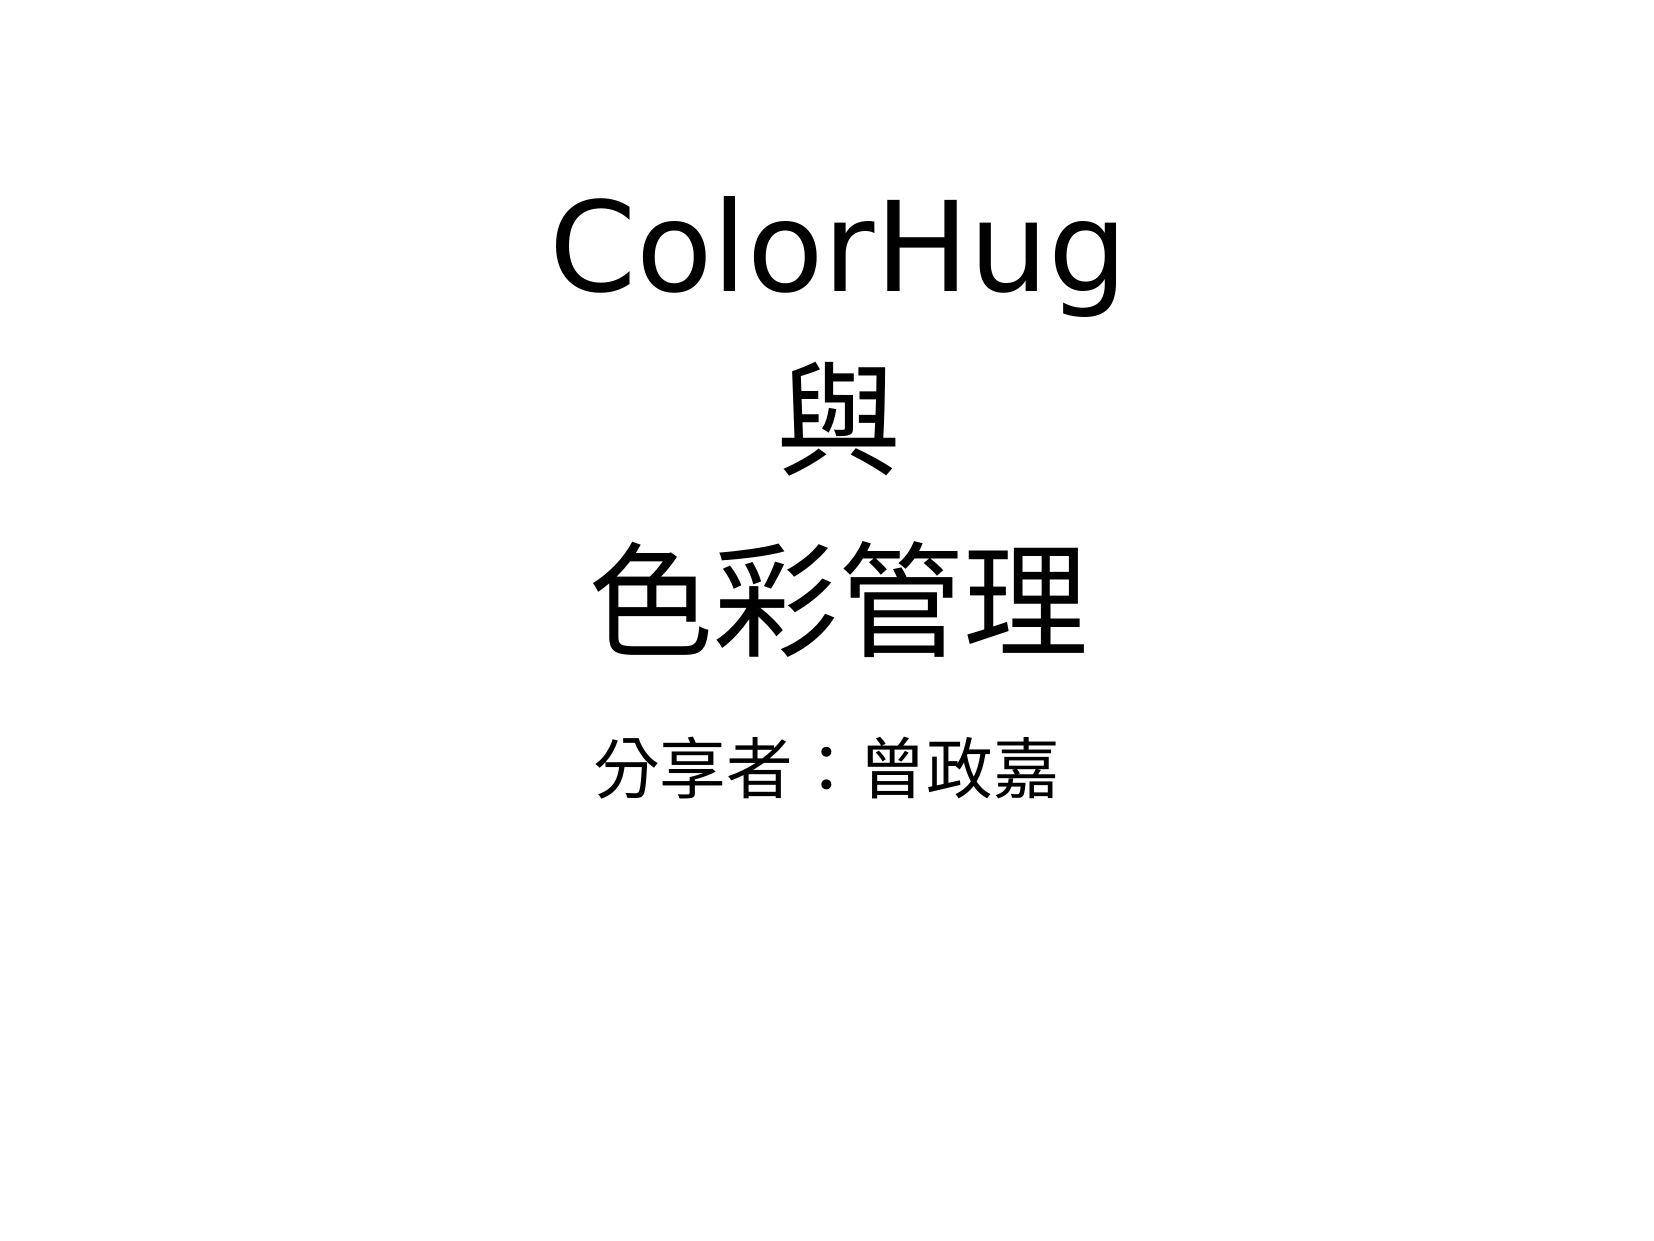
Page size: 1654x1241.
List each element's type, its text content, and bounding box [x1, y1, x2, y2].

subtitle 分享者：曾政嘉 [82, 673, 1571, 856]
title ColorHug 與 色彩管理 [94, 196, 1583, 663]
